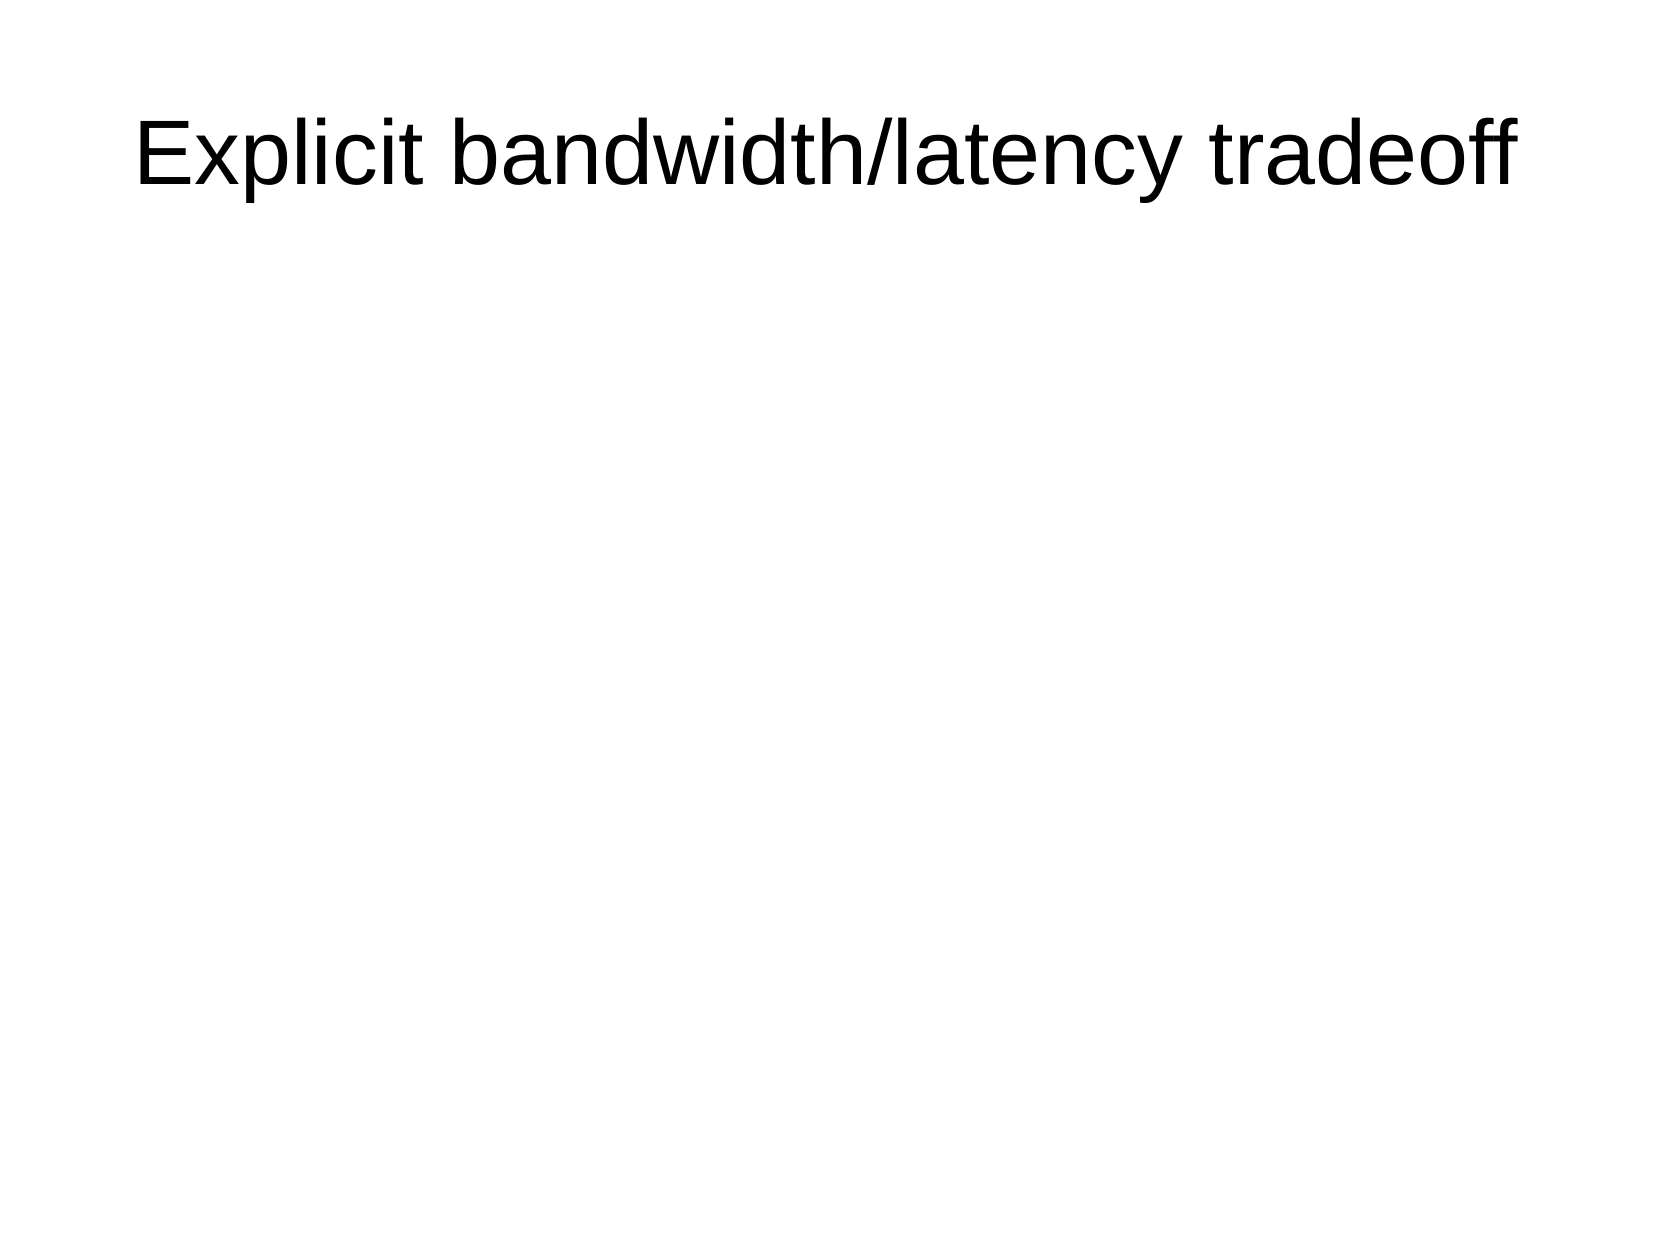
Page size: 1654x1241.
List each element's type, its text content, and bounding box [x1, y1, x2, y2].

title Explicit bandwidth/latency tradeoff [82, 49, 1571, 257]
